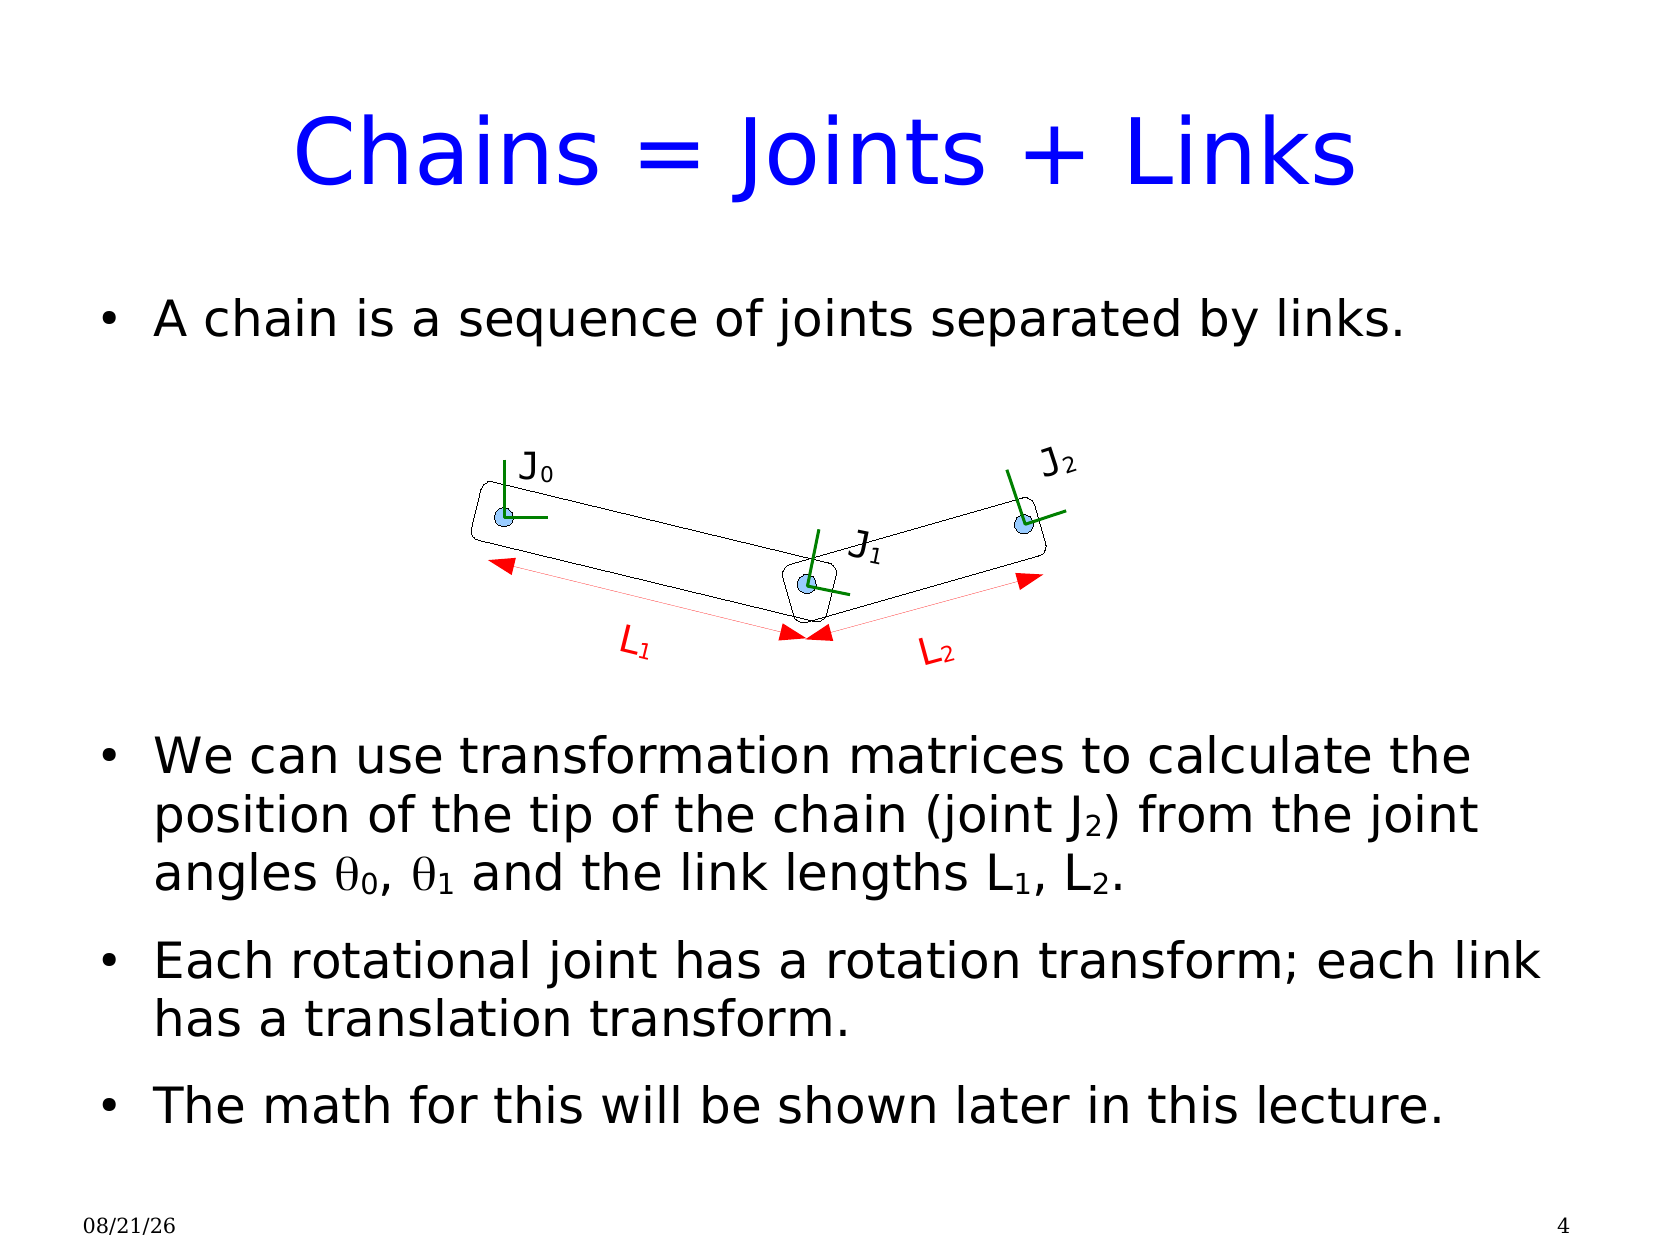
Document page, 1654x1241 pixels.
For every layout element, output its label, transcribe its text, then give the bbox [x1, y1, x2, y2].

text_box [1014, 514, 1034, 534]
title Chains = Joints + Links [82, 49, 1571, 257]
text_box [797, 574, 817, 594]
list A chain is a sequence of joints separated by links. We can use transformation matrices to calculate the position of the tip of the chain (joint J2) from the joint angles q0, q1 and the link lengths L1, L2. Each rotational joint has a rotation transform; each link has a translation transform. The math for this will be shown later in this lecture. [82, 290, 1571, 1172]
text_box [494, 507, 514, 527]
